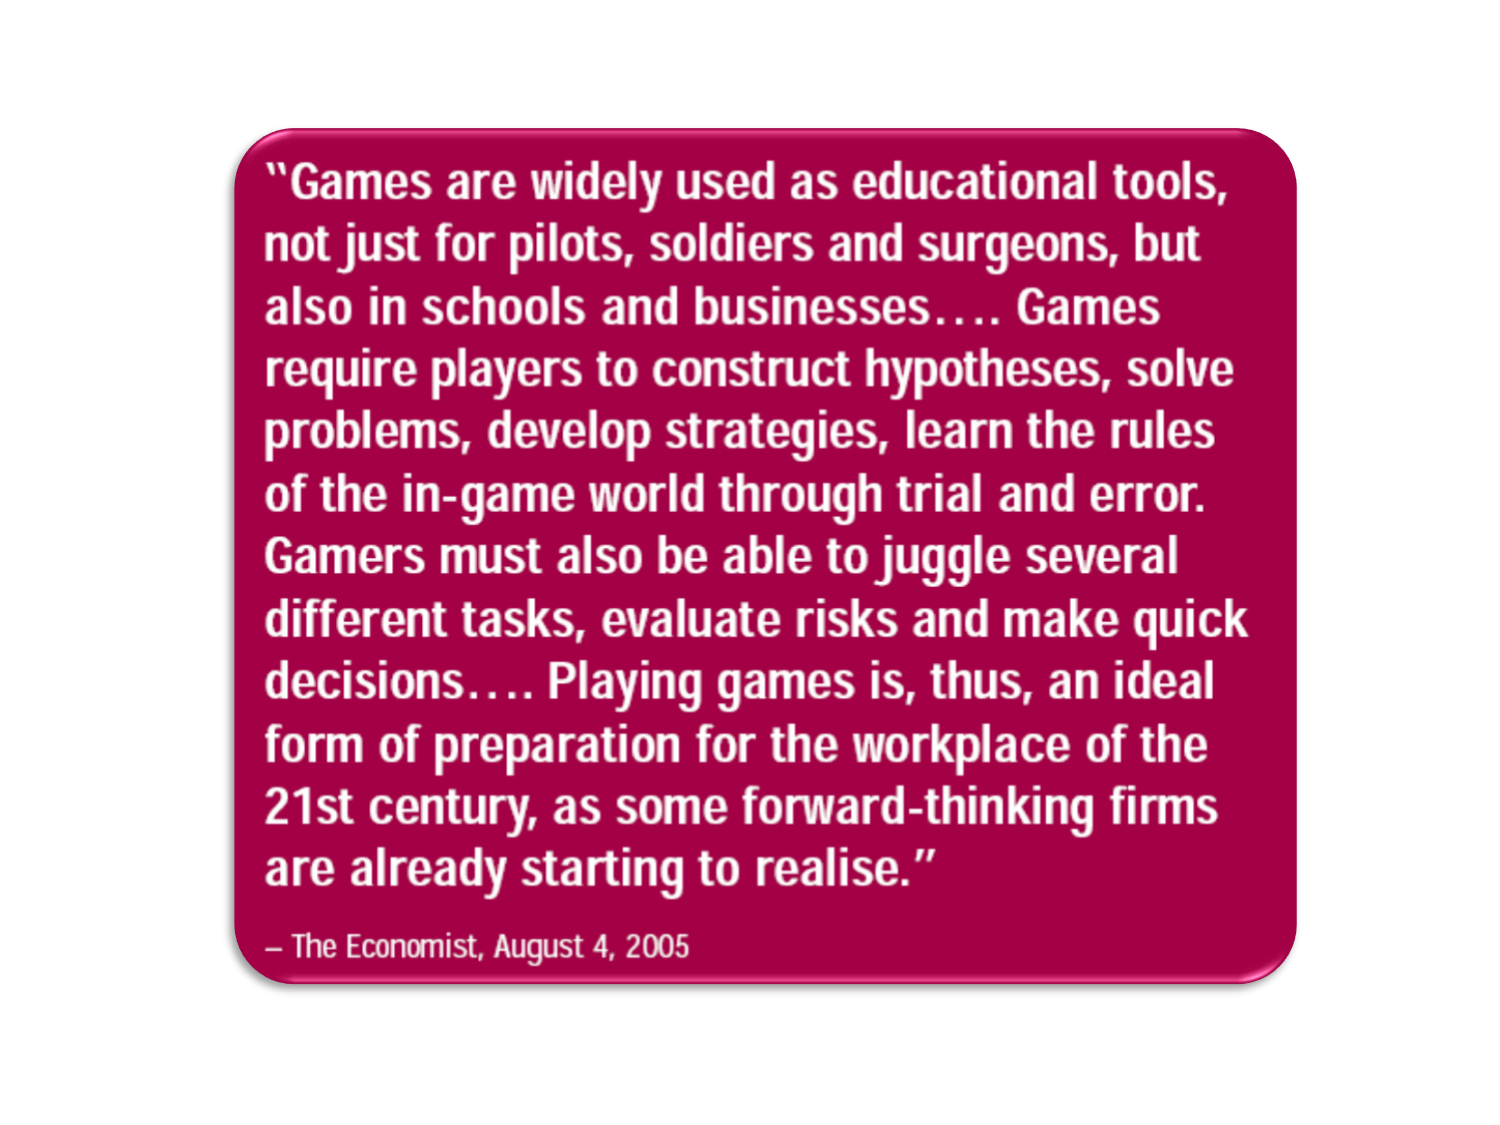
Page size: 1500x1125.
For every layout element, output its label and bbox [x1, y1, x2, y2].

picture [215, 118, 1307, 1003]
